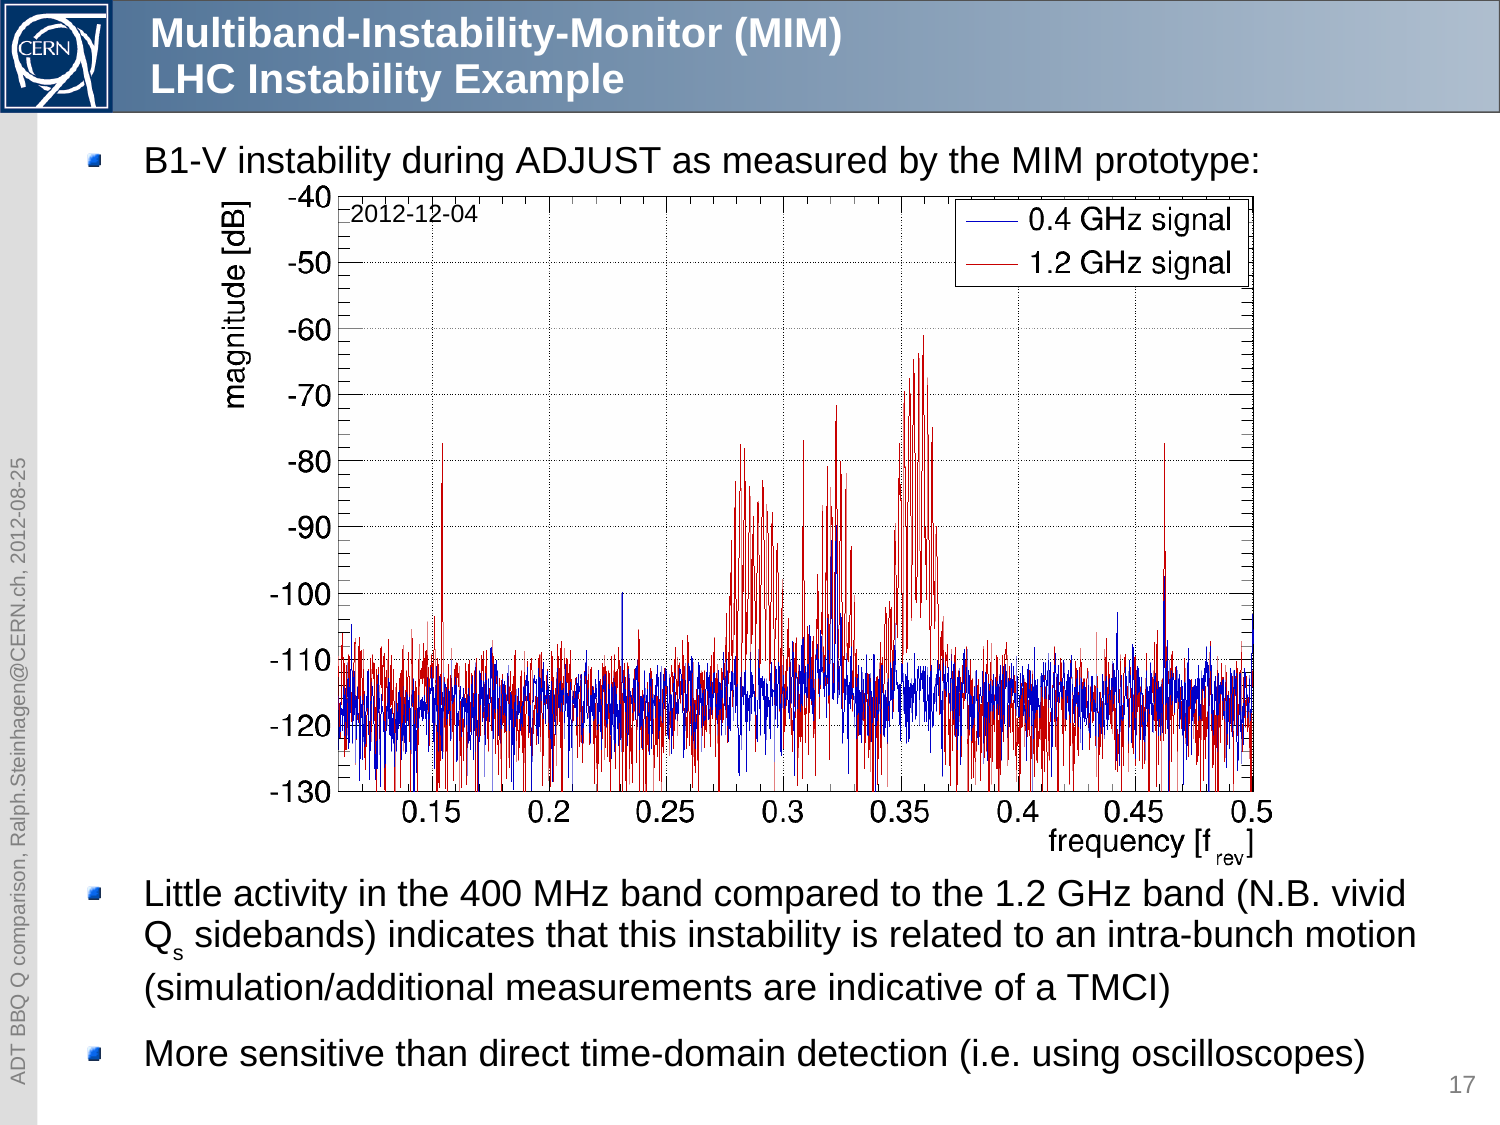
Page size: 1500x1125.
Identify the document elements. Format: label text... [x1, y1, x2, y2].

picture [210, 182, 1274, 874]
text_box 2012-12-04 [335, 192, 494, 236]
list B1-V instability during ADJUST as measured by the MIM prototype: Little activity in the 400 MHz band compared to the 1.2 GHz band (N.B. vivid Qs sidebands) indicates that this instability is related to an intra-bunch motion (simulation/additional measurements are indicative of a TMCI) More sensitive than direct time-domain detection (i.e. using oscilloscopes) [87, 137, 1438, 1075]
picture [0, 0, 113, 113]
title Multiband-Instability-Monitor (MIM) LHC Instability Example [150, 0, 1201, 113]
